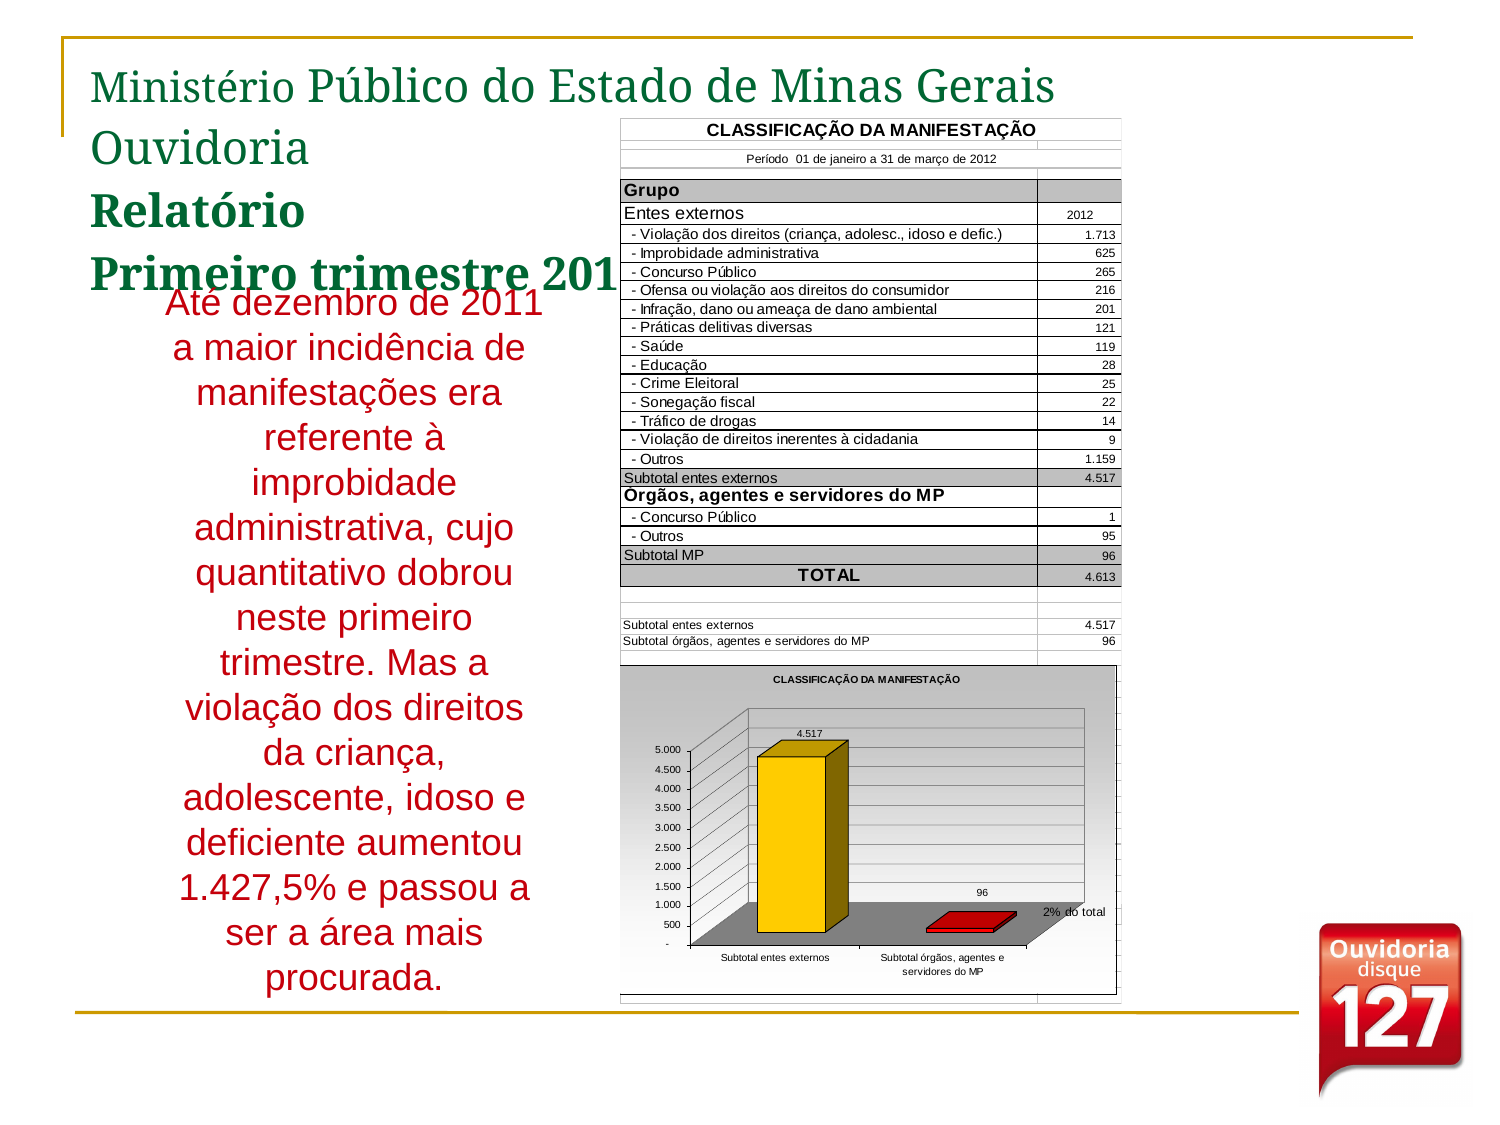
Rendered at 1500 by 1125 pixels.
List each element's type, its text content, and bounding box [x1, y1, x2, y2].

chart [1299, 912, 1473, 1107]
chart [620, 118, 1123, 1004]
text_box Até dezembro de 2011 a maior incidência de manifestações era referente à improbidade administrativa, cujo quantitativo dobrou neste primeiro trimestre. Mas a violação dos direitos da criança, adolescente, idoso e deficiente aumentou 1.427,5% e passou a ser a área mais procurada. [147, 270, 562, 1006]
title Ministério Público do Estado de Minas Gerais Ouvidoria Relatório Primeiro trimestre 2012 [75, 45, 1426, 282]
